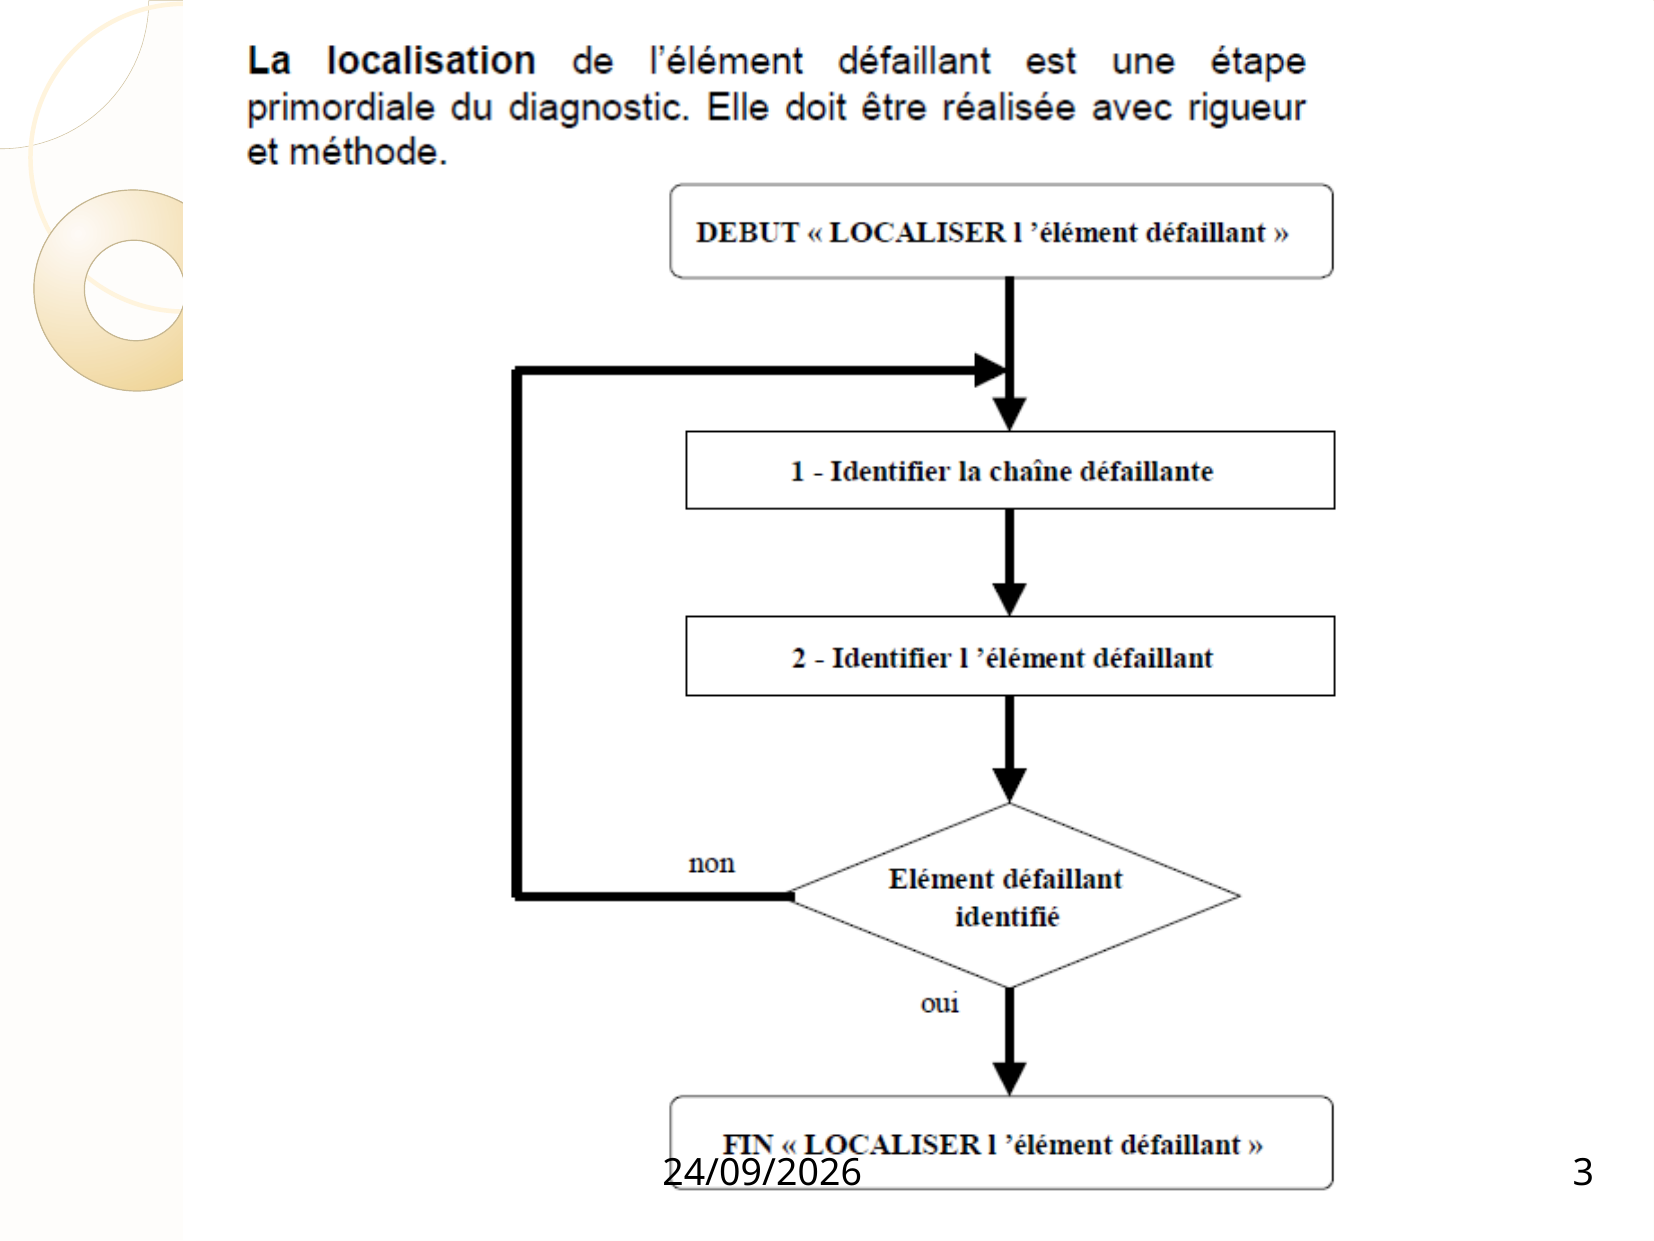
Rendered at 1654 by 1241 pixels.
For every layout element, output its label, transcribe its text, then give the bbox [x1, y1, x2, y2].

slide_number <numéro> [1557, 1140, 1641, 1227]
slide_number 02/07/2018 [647, 1140, 1034, 1227]
picture [240, 34, 1379, 1205]
